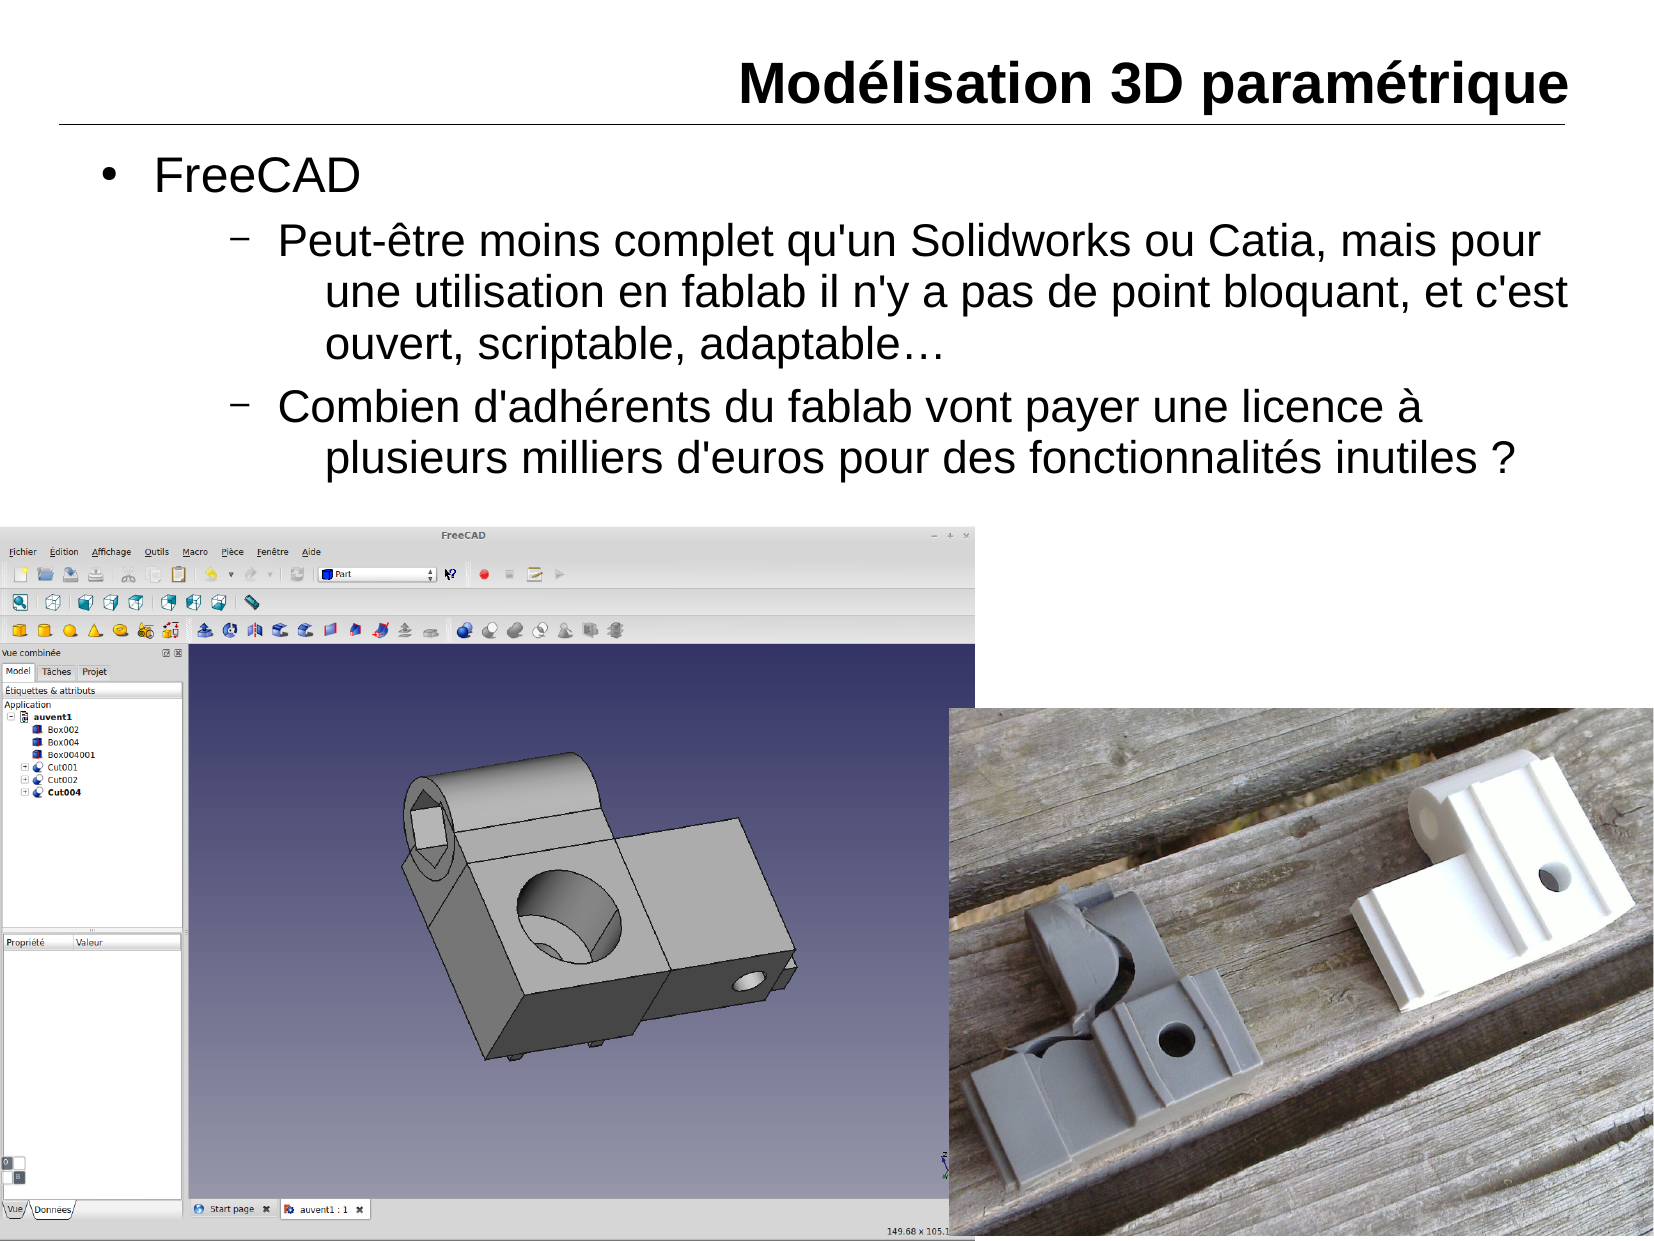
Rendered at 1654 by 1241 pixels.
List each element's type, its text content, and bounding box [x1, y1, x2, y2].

picture [0, 526, 1654, 1241]
list FreeCAD Peut-être moins complet qu'un Solidworks ou Catia, mais pour une utilisation en fablab il n'y a pas de point bloquant, et c'est ouvert, scriptable, adaptable… Combien d'adhérents du fablab vont payer une licence à plusieurs milliers d'euros pour des fonctionnalités inutiles ? [82, 147, 1571, 708]
title Modélisation 3D paramétrique [59, 46, 1571, 122]
